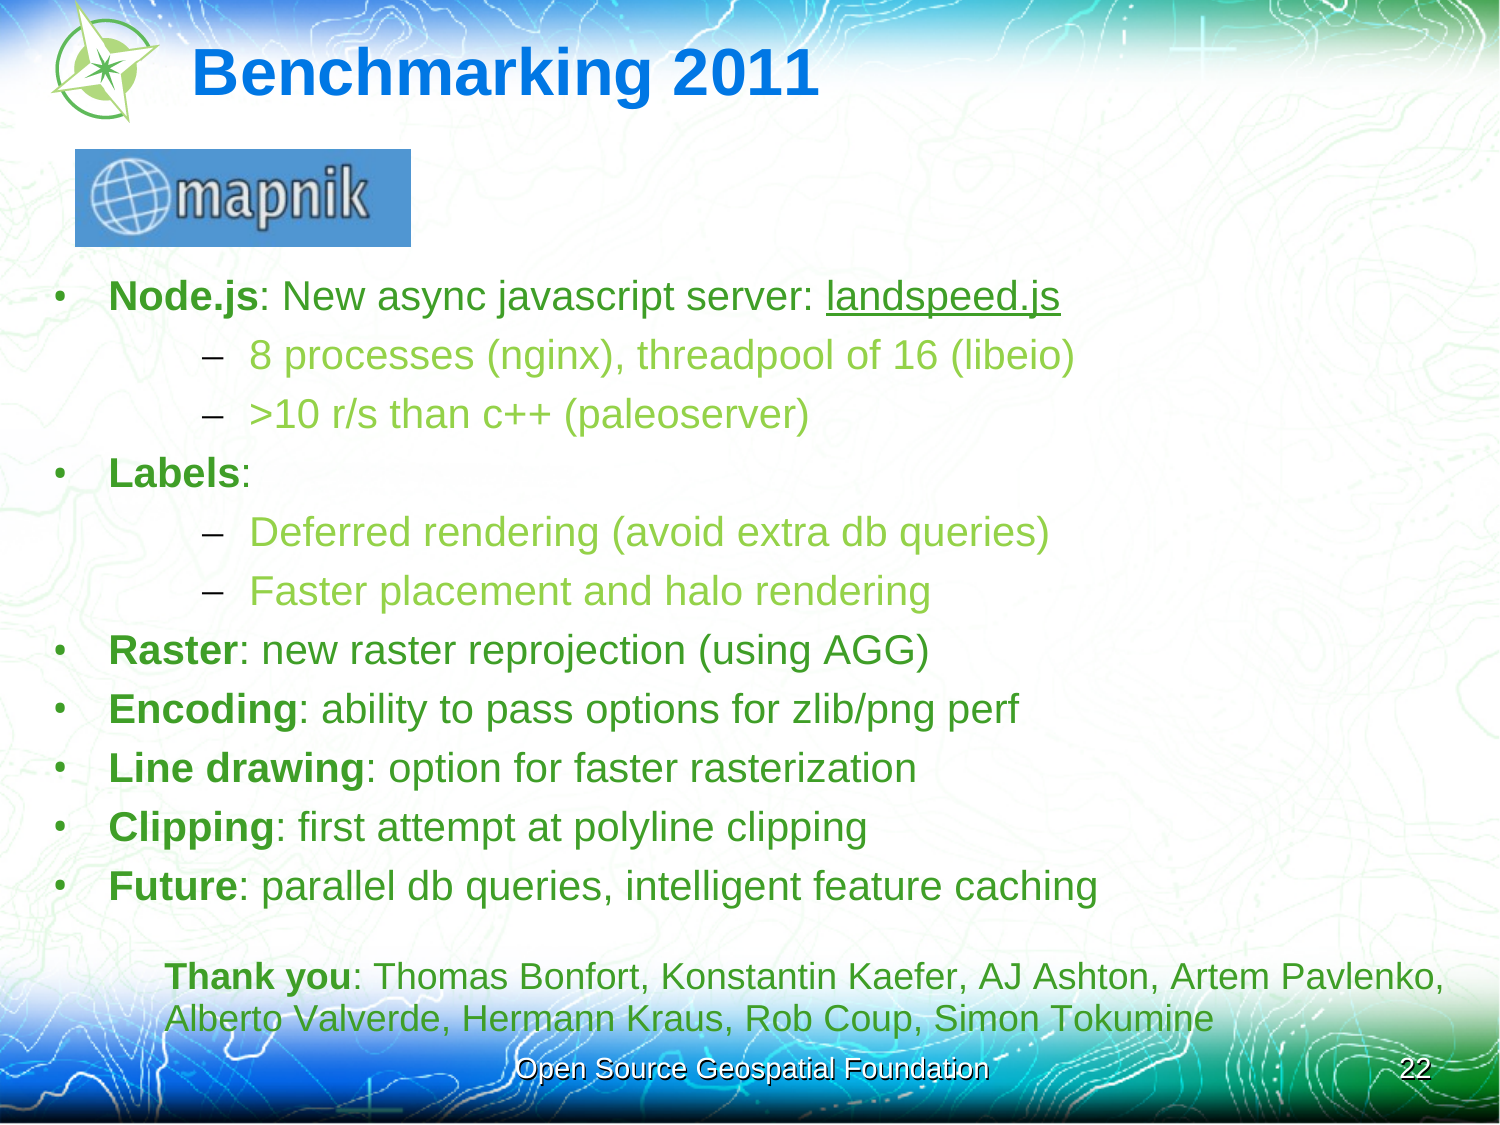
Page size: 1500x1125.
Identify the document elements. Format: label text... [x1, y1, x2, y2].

list Node.js: New async javascript server: landspeed.js 8 processes (nginx), threadpool of 16 (libeio) >10 r/s than c++ (paleoserver) Labels: Deferred rendering (avoid extra db queries) Faster placement and halo rendering Raster: new raster reprojection (using AGG) Encoding: ability to pass options for zlib/png perf Line drawing: option for faster rasterization Clipping: first attempt at polyline clipping Future: parallel db queries, intelligent feature caching Thank you: Thomas Bonfort, Konstantin Kaefer, AJ Ashton, Artem Pavlenko, Alberto Valverde, Hermann Kraus, Rob Coup, Simon Tokumine [37, 262, 1500, 1125]
title Benchmarking 2011 [177, 20, 1477, 122]
picture [0, 0, 1500, 1125]
